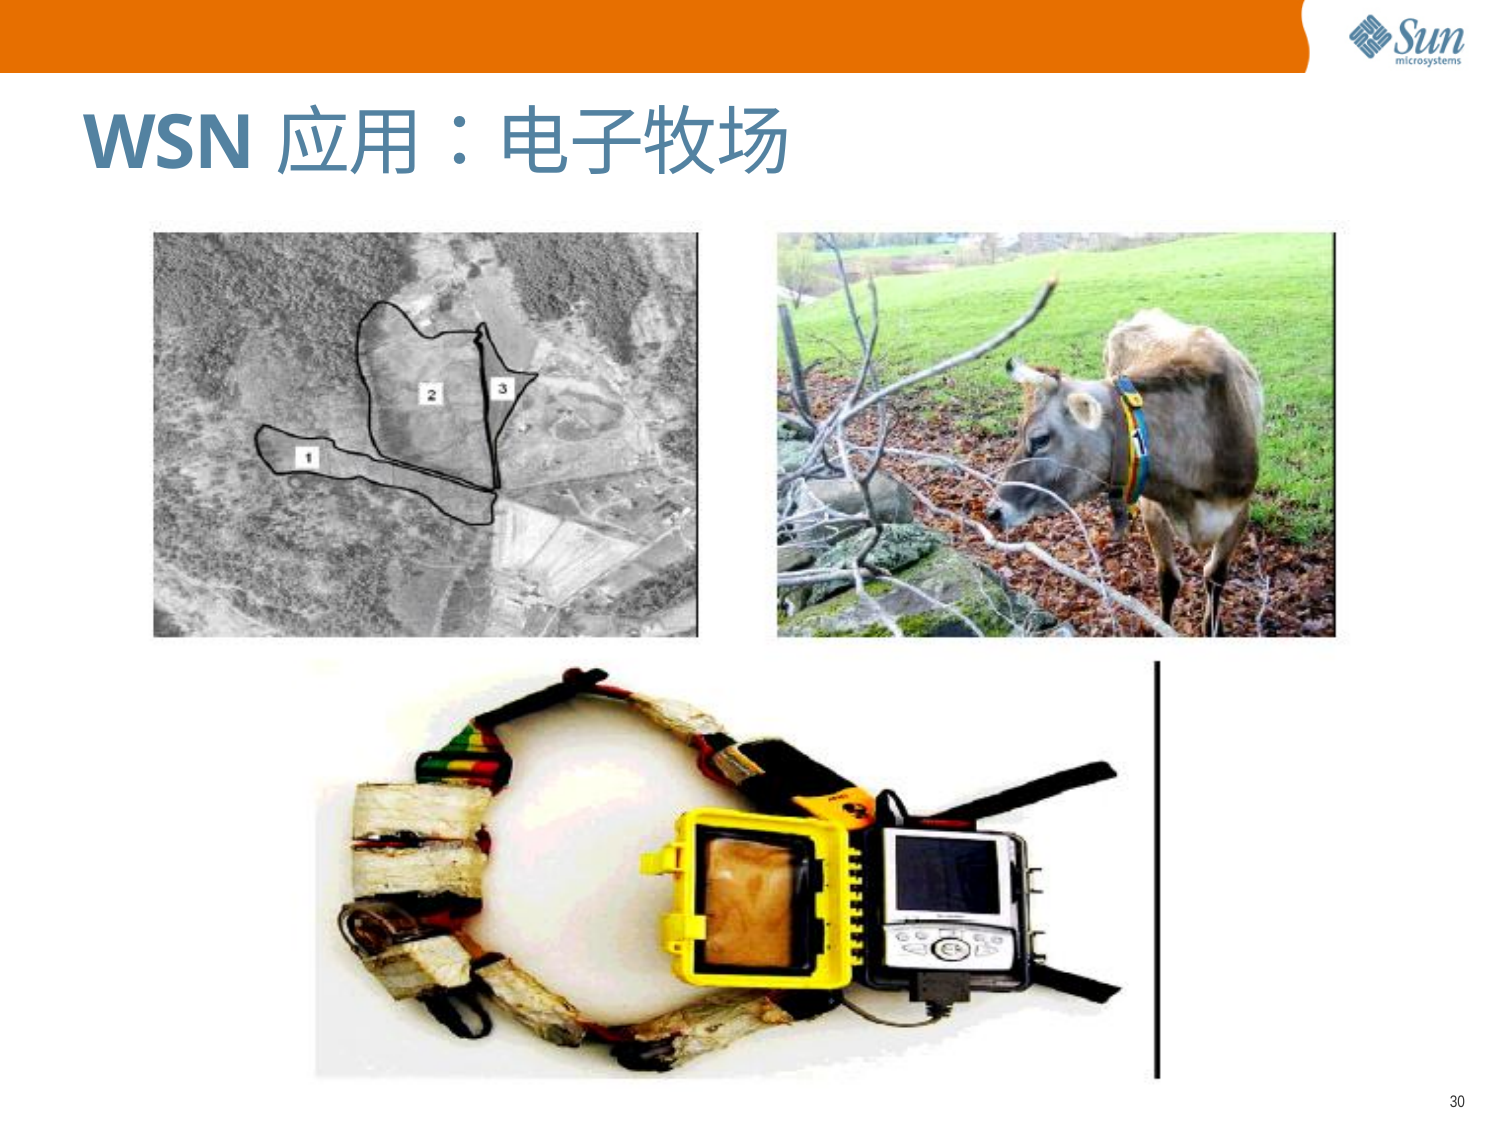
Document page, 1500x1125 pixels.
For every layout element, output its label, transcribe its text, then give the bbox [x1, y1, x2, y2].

title WSN应用：电子牧场 [83, 94, 1446, 199]
picture [0, 0, 1500, 73]
picture [71, 220, 1431, 1092]
